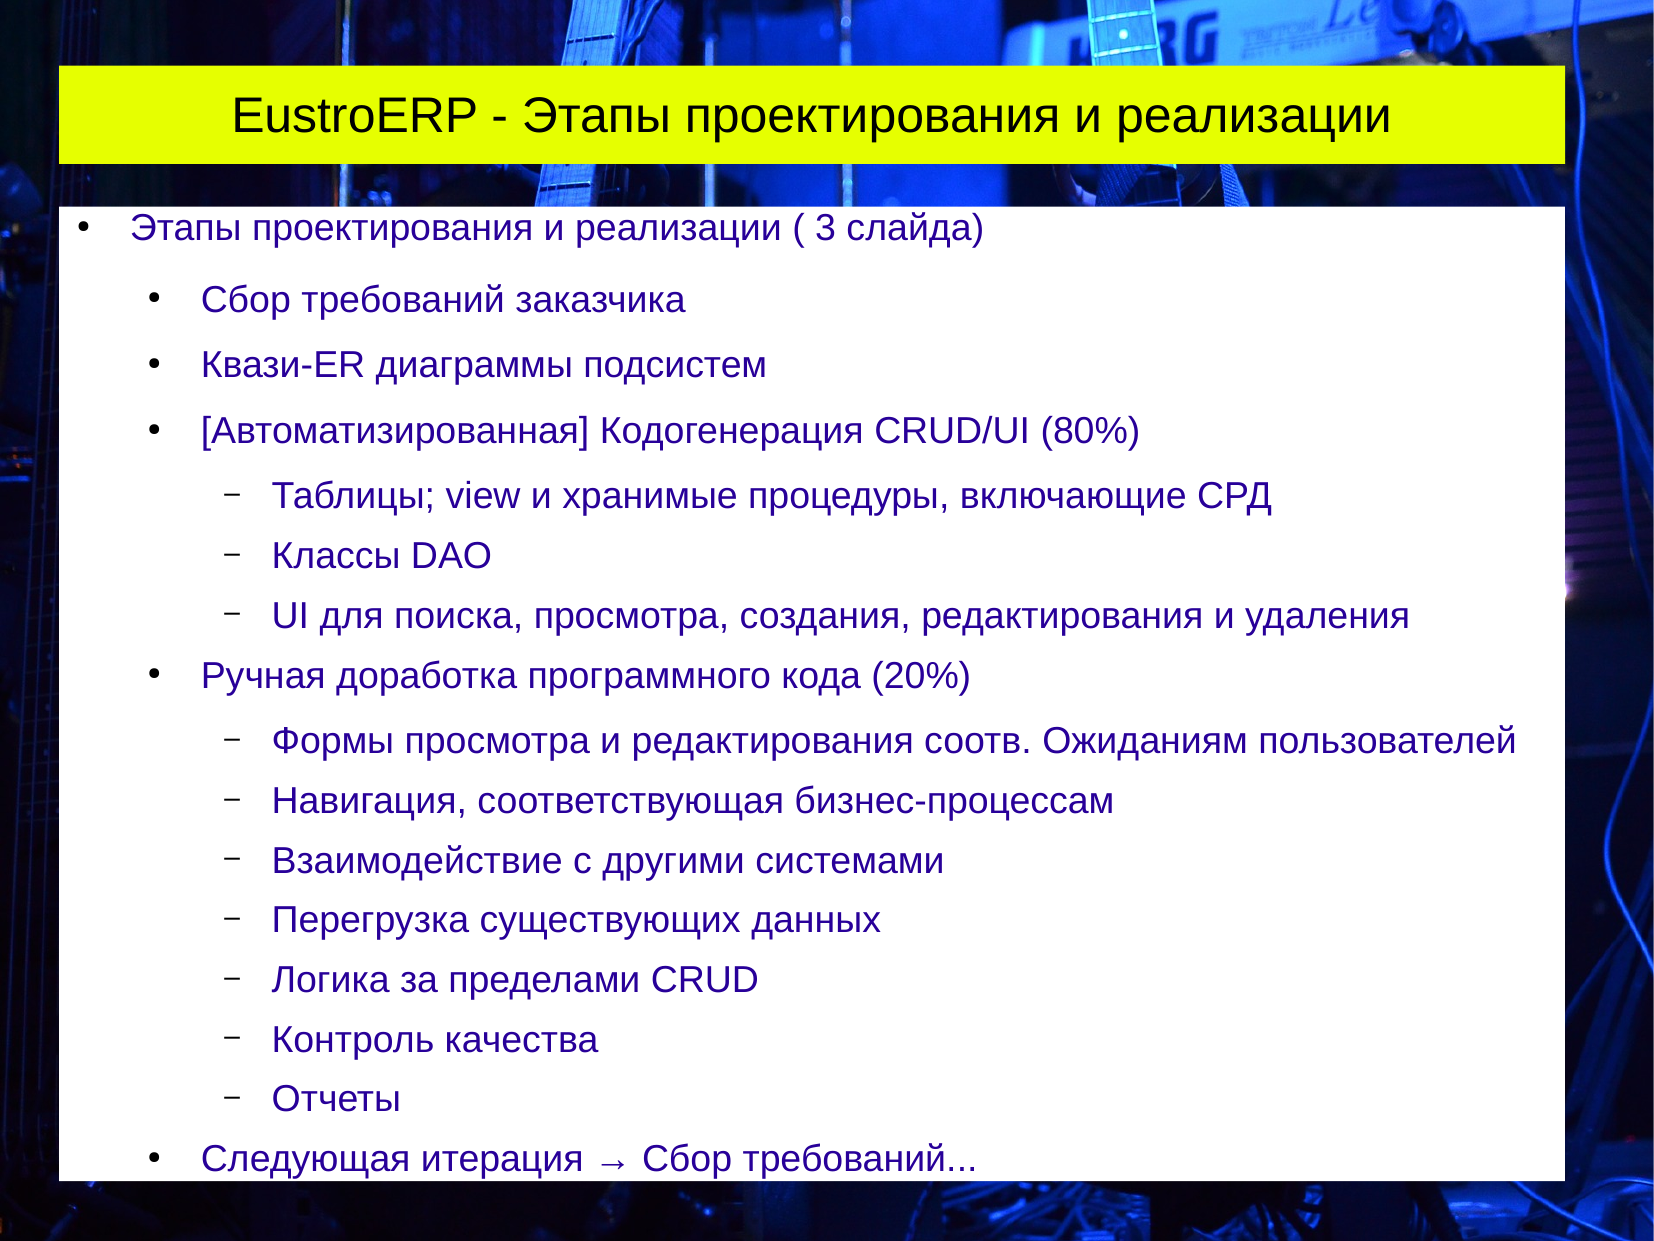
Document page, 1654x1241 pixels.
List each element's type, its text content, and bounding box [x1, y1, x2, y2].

picture [0, 0, 1654, 1241]
list Этапы проектирования и реализации ( 3 слайда) Сбор требований заказчика Квази-ER диаграммы подсистем [Автоматизированная] Кодогенерация CRUD/UI (80%) Таблицы; view и хранимые процедуры, включающие СРД Классы DAO UI для поиска, просмотра, создания, редактирования и удаления Ручная доработка программного кода (20%) Формы просмотра и редактирования соотв. Ожиданиям пользователей Навигация, соответствующая бизнес-процессам Взаимодействие с другими системами Перегрузка существующих данных Логика за пределами CRUD Контроль качества Отчеты Следующая итерация → Сбор требований... [59, 206, 1565, 1182]
title EustroERP - Этапы проектирования и реализации [59, 65, 1566, 164]
